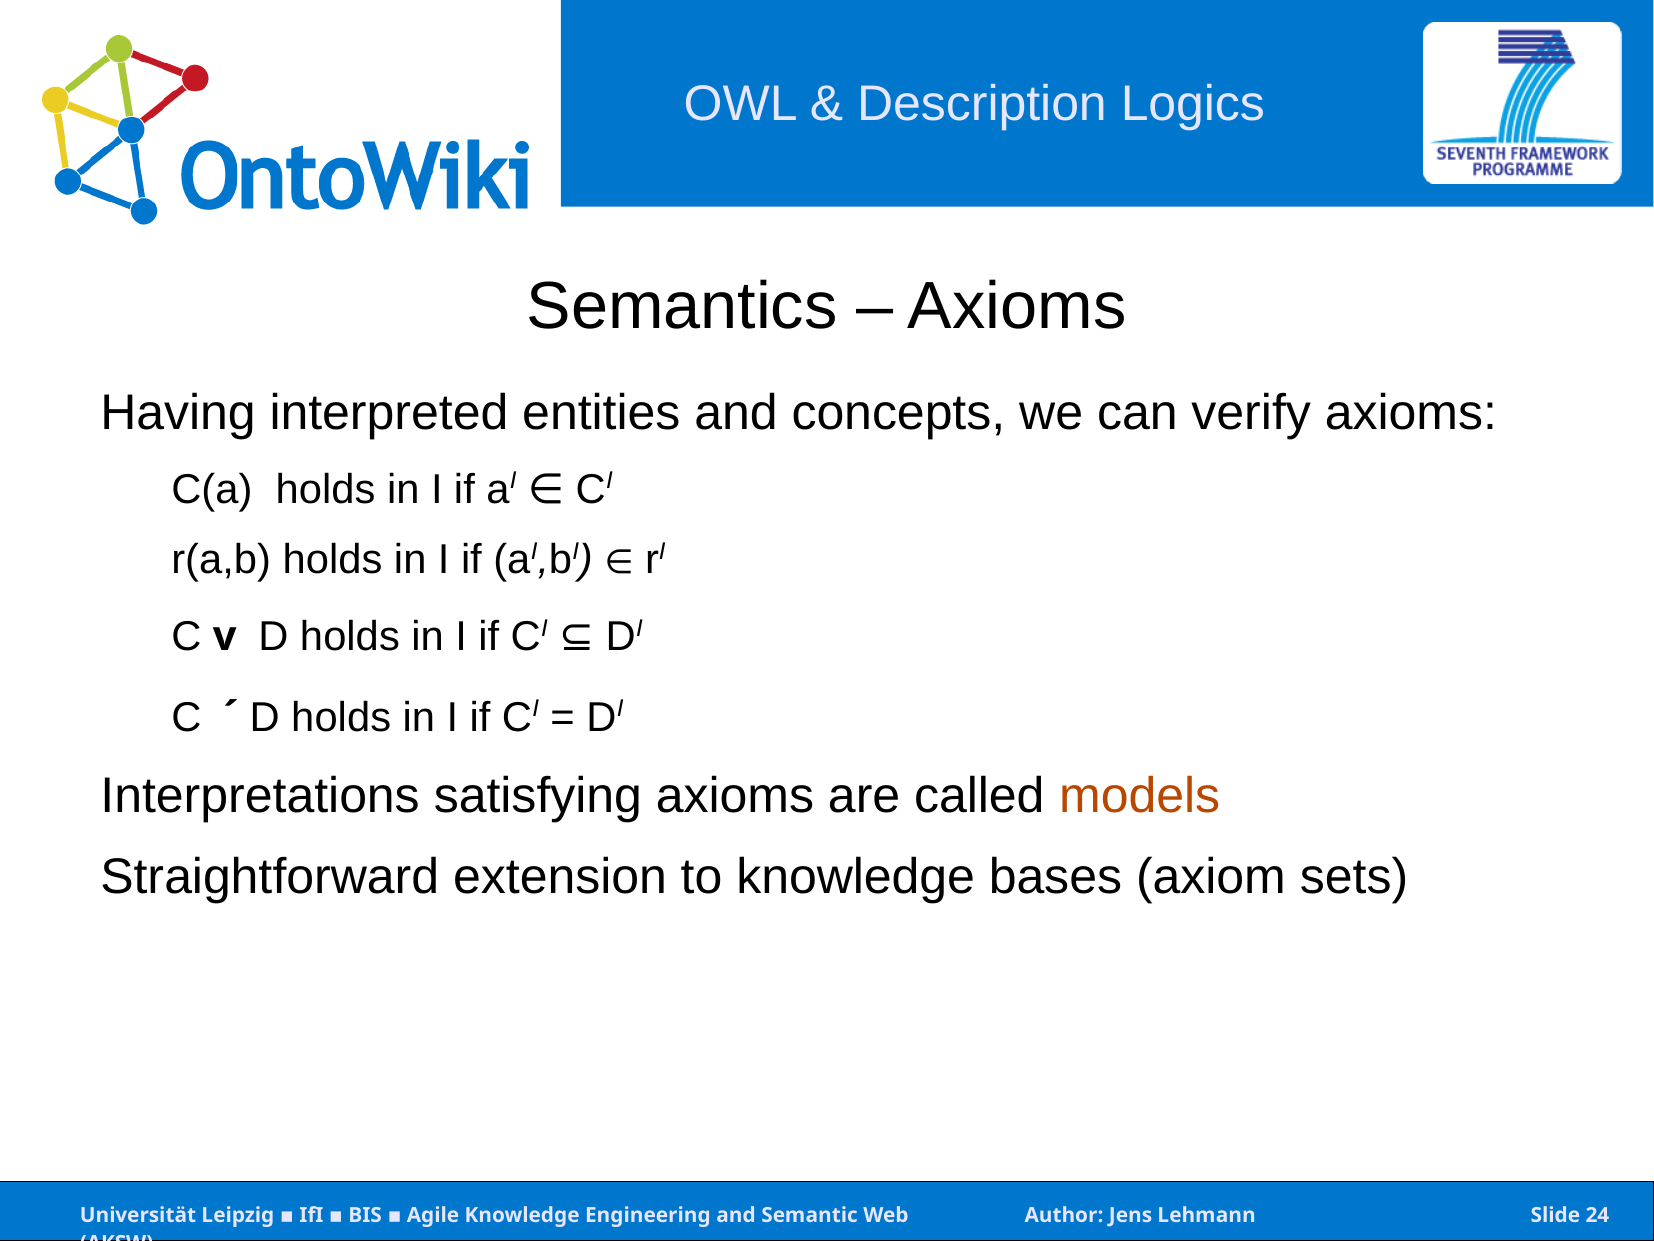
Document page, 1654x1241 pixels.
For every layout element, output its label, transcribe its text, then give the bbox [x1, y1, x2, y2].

list Having interpreted entities and concepts, we can verify axioms: C(a) holds in I if aI ∈ CI r(a,b) holds in I if (aI,bI) ∈ rI C v D holds in I if CI ⊆ DI C ´ D holds in I if CI = DI Interpretations satisfying axioms are called models Straightforward extension to knowledge bases (axiom sets) [82, 383, 1571, 1106]
title Semantics – Axioms [82, 243, 1571, 368]
picture [1423, 22, 1622, 184]
picture [41, 34, 532, 231]
